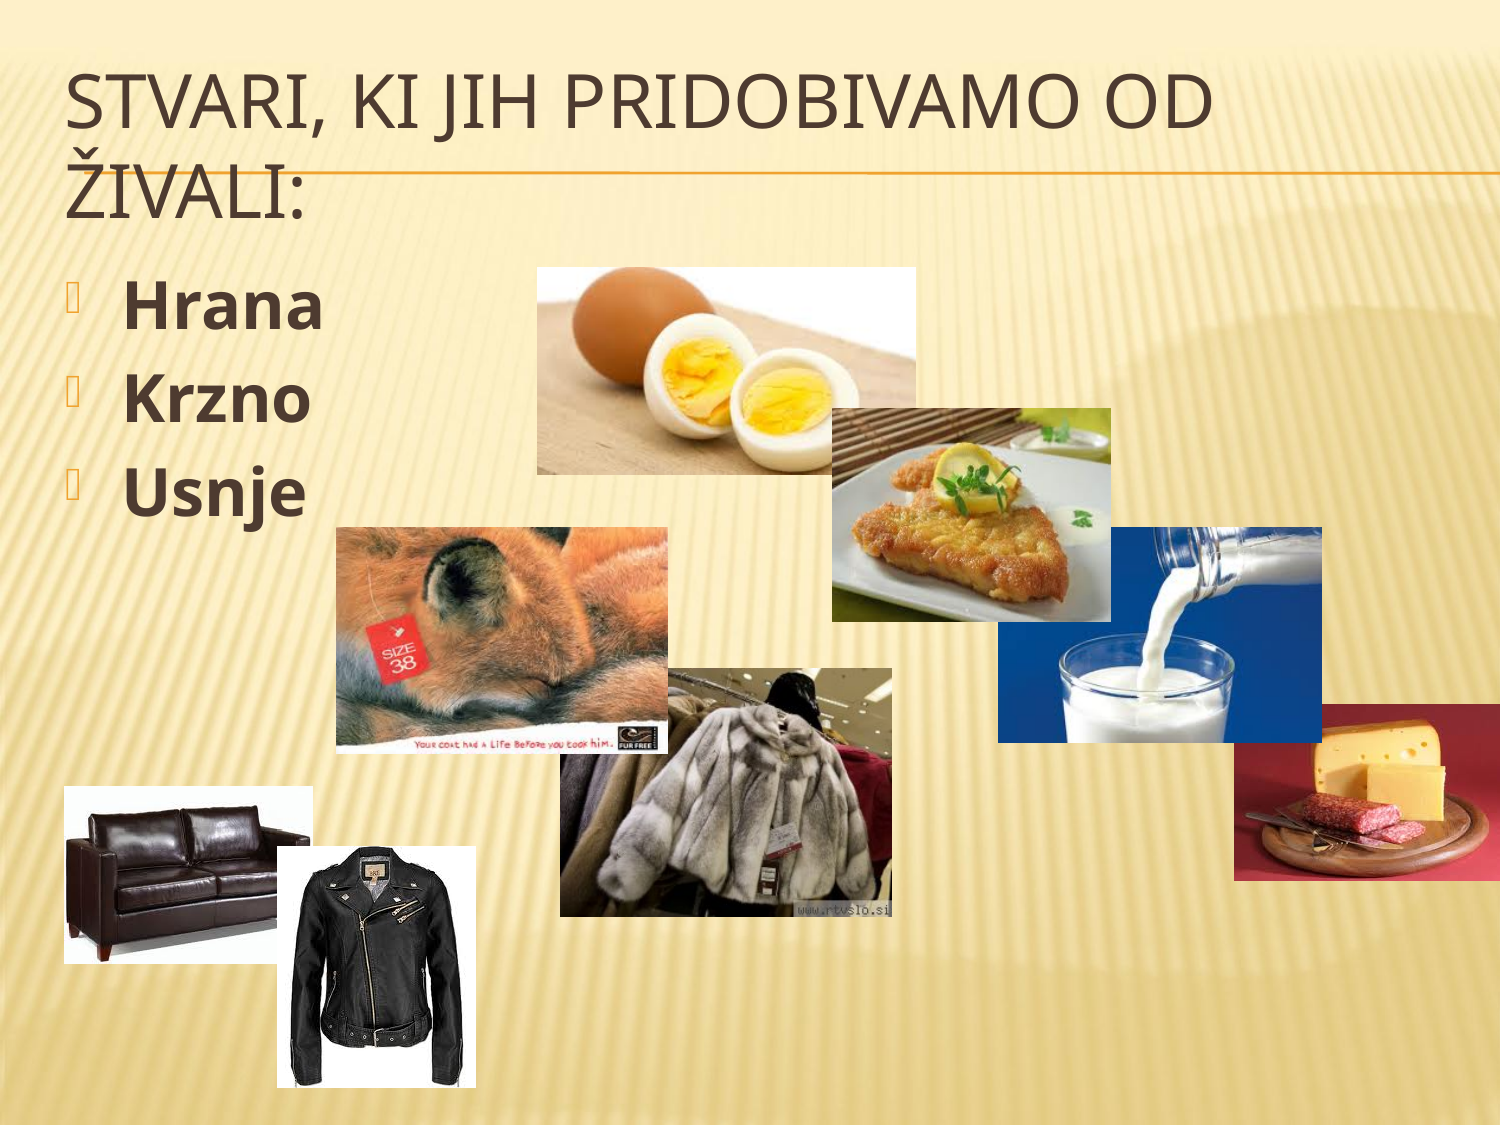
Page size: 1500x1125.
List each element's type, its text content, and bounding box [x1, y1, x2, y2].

picture [0, 0, 1500, 1125]
list Hrana Krzno Usnje [50, 254, 1475, 998]
title STVARI, KI JIH PRIDOBIVAMO OD ŽIVALI: [50, 75, 1475, 213]
